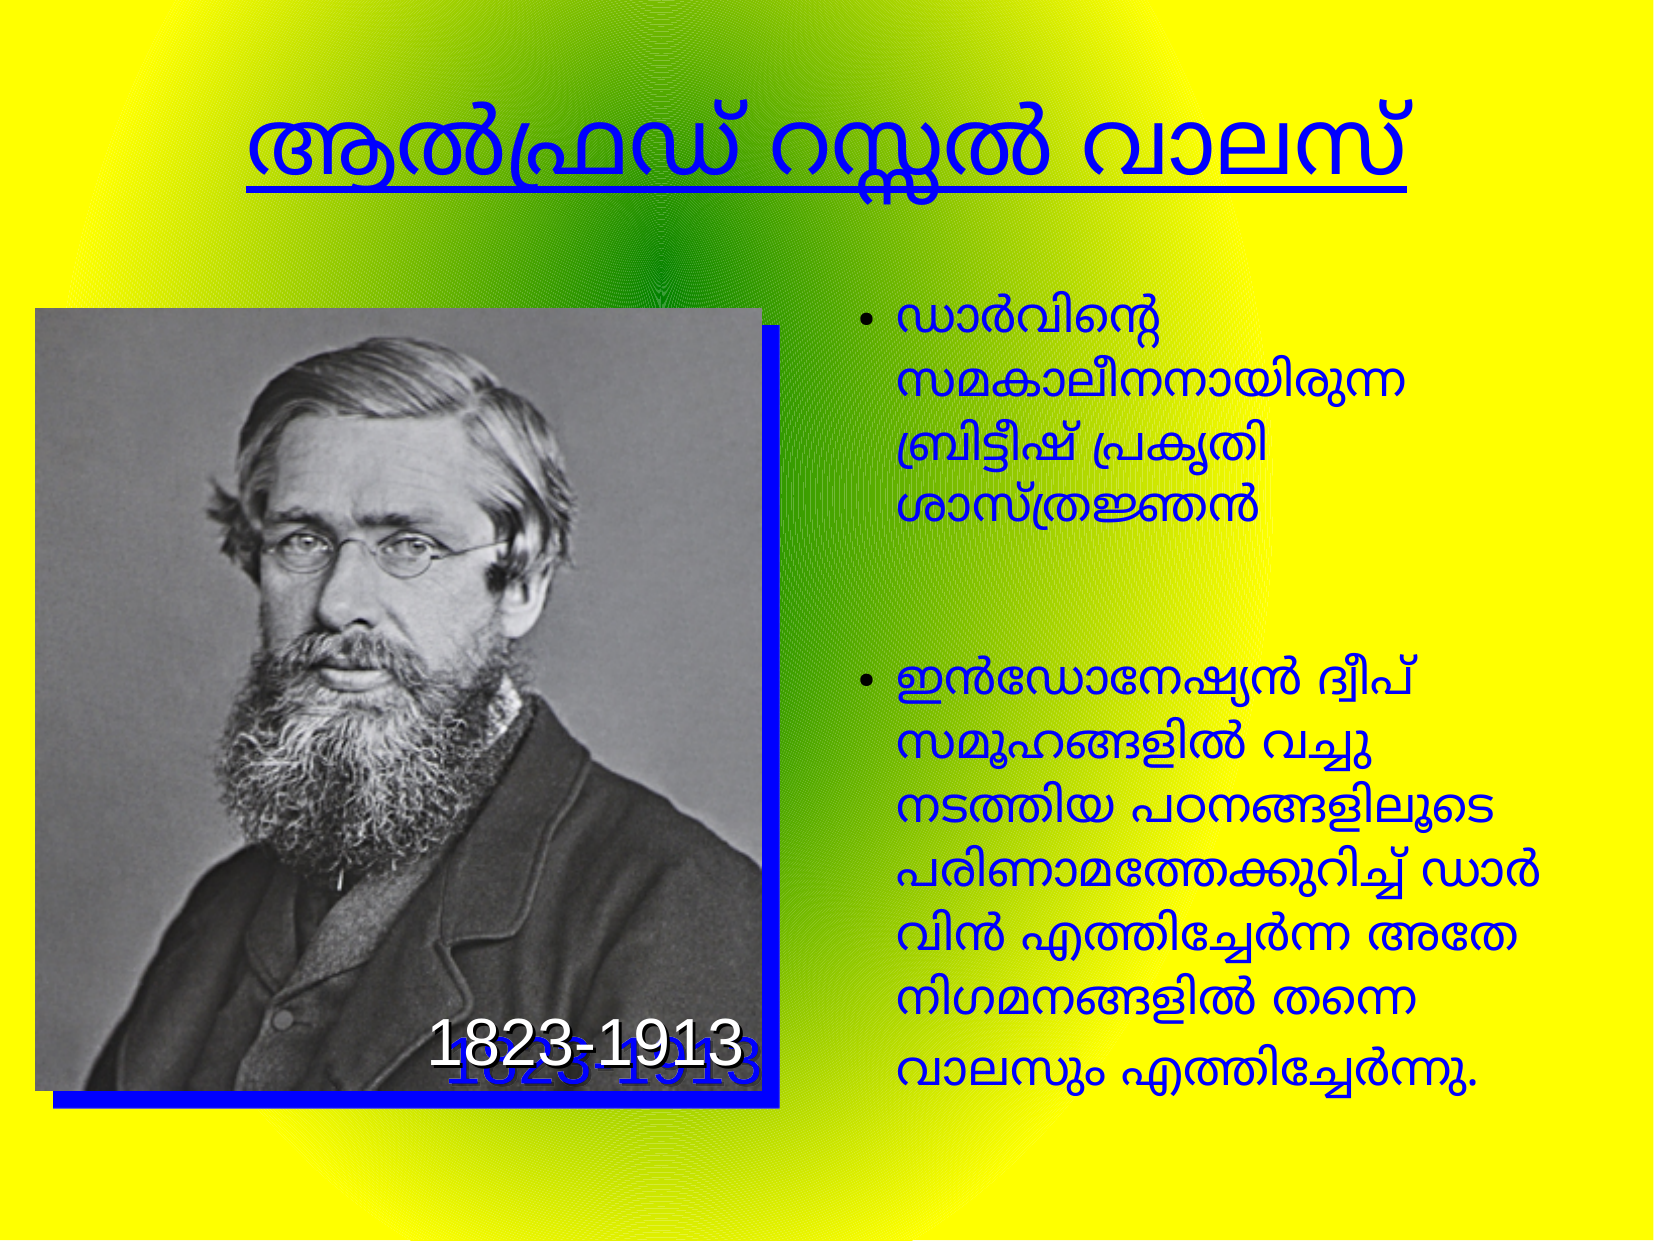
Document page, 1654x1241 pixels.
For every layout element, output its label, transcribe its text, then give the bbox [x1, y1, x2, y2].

picture [35, 308, 762, 1091]
list ഡാര്‍വിന്റെ സമകാലീനനായിരുന്ന ബ്രിട്ടീഷ് പ്രകൃതി ശാസ്ത്രജ്ഞന്‍ ഇന്‍ഡോനേഷ്യന്‍ ദ്വീപ് സമൂഹങ്ങളില്‍ വച്ചു നടത്തിയ പഠനങ്ങളിലൂടെ പരിണാമത്തേക്കുറിച്ച് ഡാര്‍വിന്‍ എത്തിച്ചേര്‍ന്ന അതേ നിഗമനങ്ങളില്‍ തന്നെ വാലസും എത്തിച്ചേര്‍ന്നു. [845, 290, 1572, 1109]
title ആല്‍ഫ്രഡ് റസ്സല്‍ വാലസ് [82, 49, 1571, 257]
text_box 1823-1913 [411, 998, 762, 1118]
